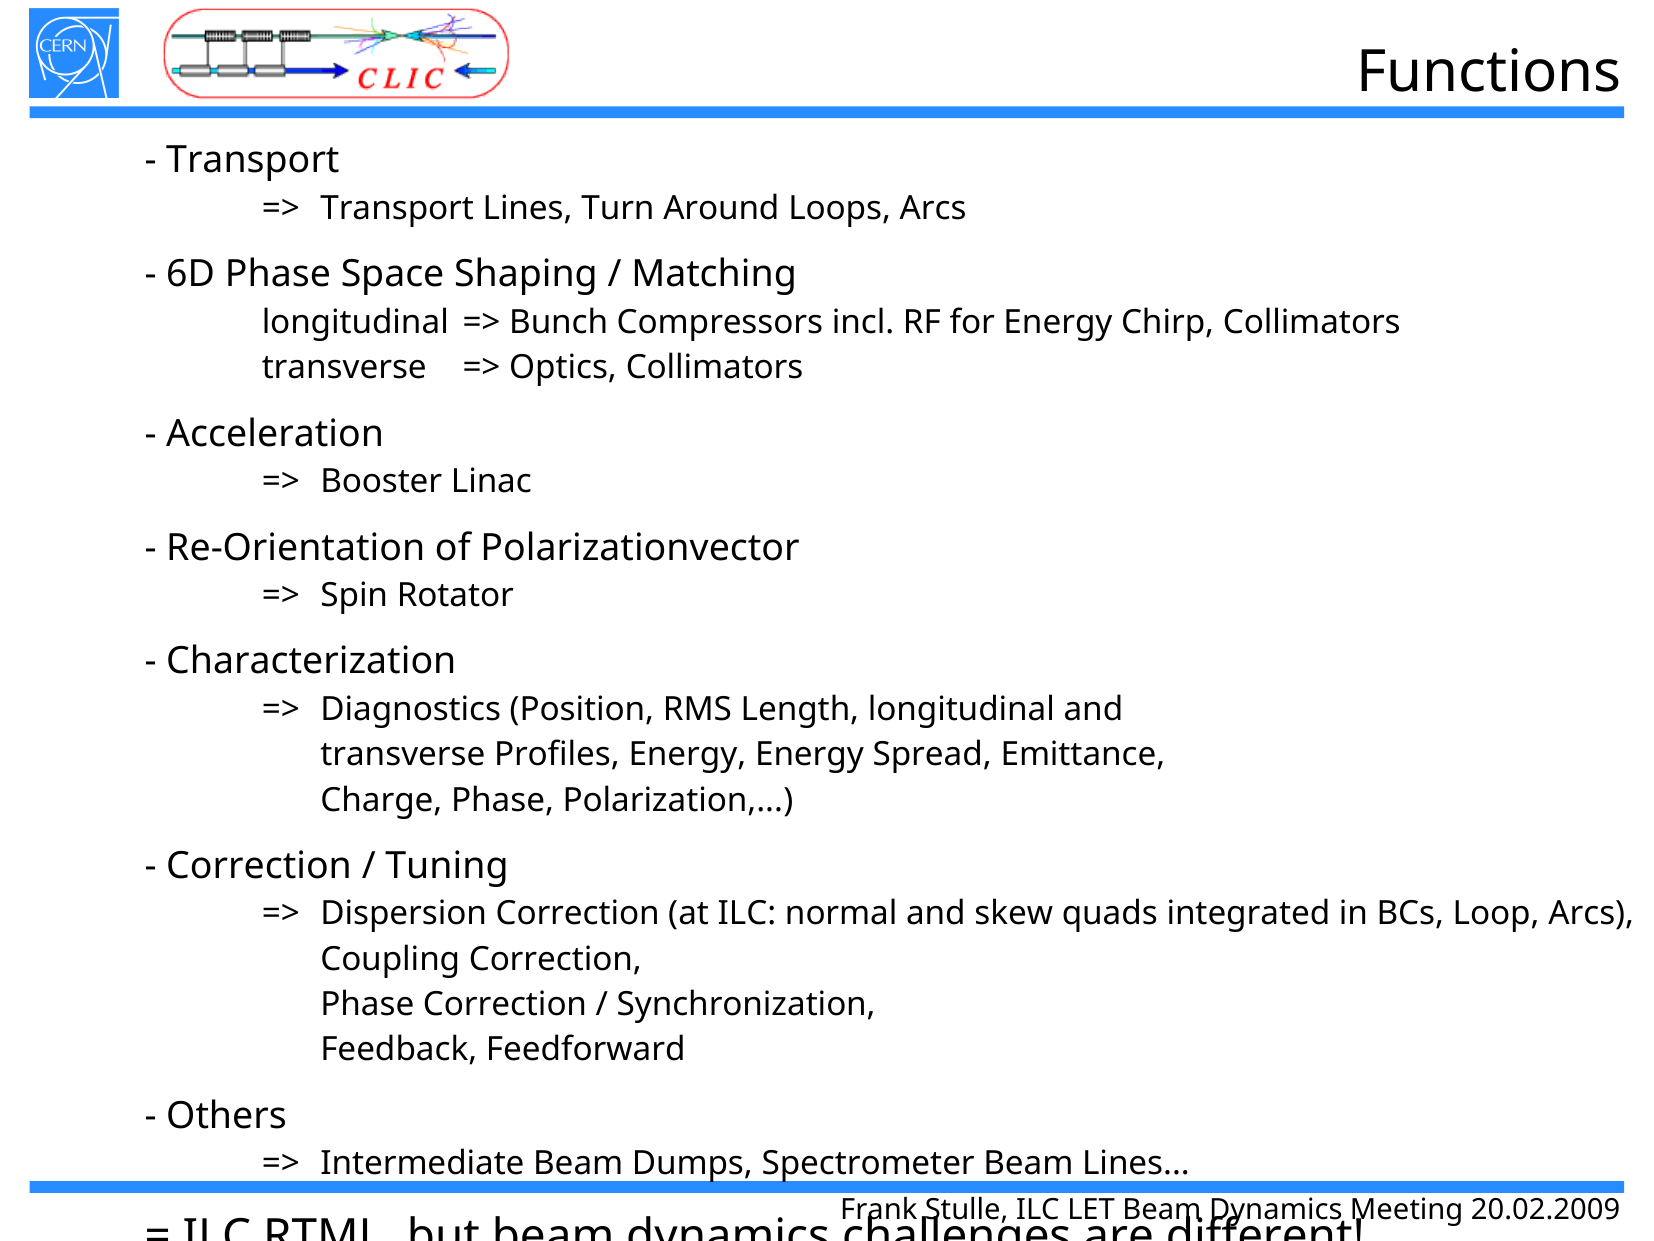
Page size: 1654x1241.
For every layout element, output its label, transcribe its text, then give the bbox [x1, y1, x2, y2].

picture [159, 4, 210, 106]
picture [29, 8, 119, 98]
title Functions [210, 1, 1623, 136]
text_box - Transport => Transport Lines, Turn Around Loops, Arcs - 6D Phase Space Shaping / Matching longitudinal => Bunch Compressors incl. RF for Energy Chirp, Collimators transverse => Optics, Collimators - Acceleration => Booster Linac - Re-Orientation of Polarizationvector => Spin Rotator - Characterization => Diagnostics (Position, RMS Length, longitudinal and transverse Profiles, Energy, Energy Spread, Emittance, Charge, Phase, Polarization,...) - Correction / Tuning => Dispersion Correction (at ILC: normal and skew quads integrated in BCs, Loop, Arcs), Coupling Correction, Phase Correction / Synchronization, Feedback, Feedforward - Others => Intermediate Beam Dumps, Spectrometer Beam Lines... = ILC RTML, but beam dynamics challenges are different! [129, 125, 1598, 1163]
